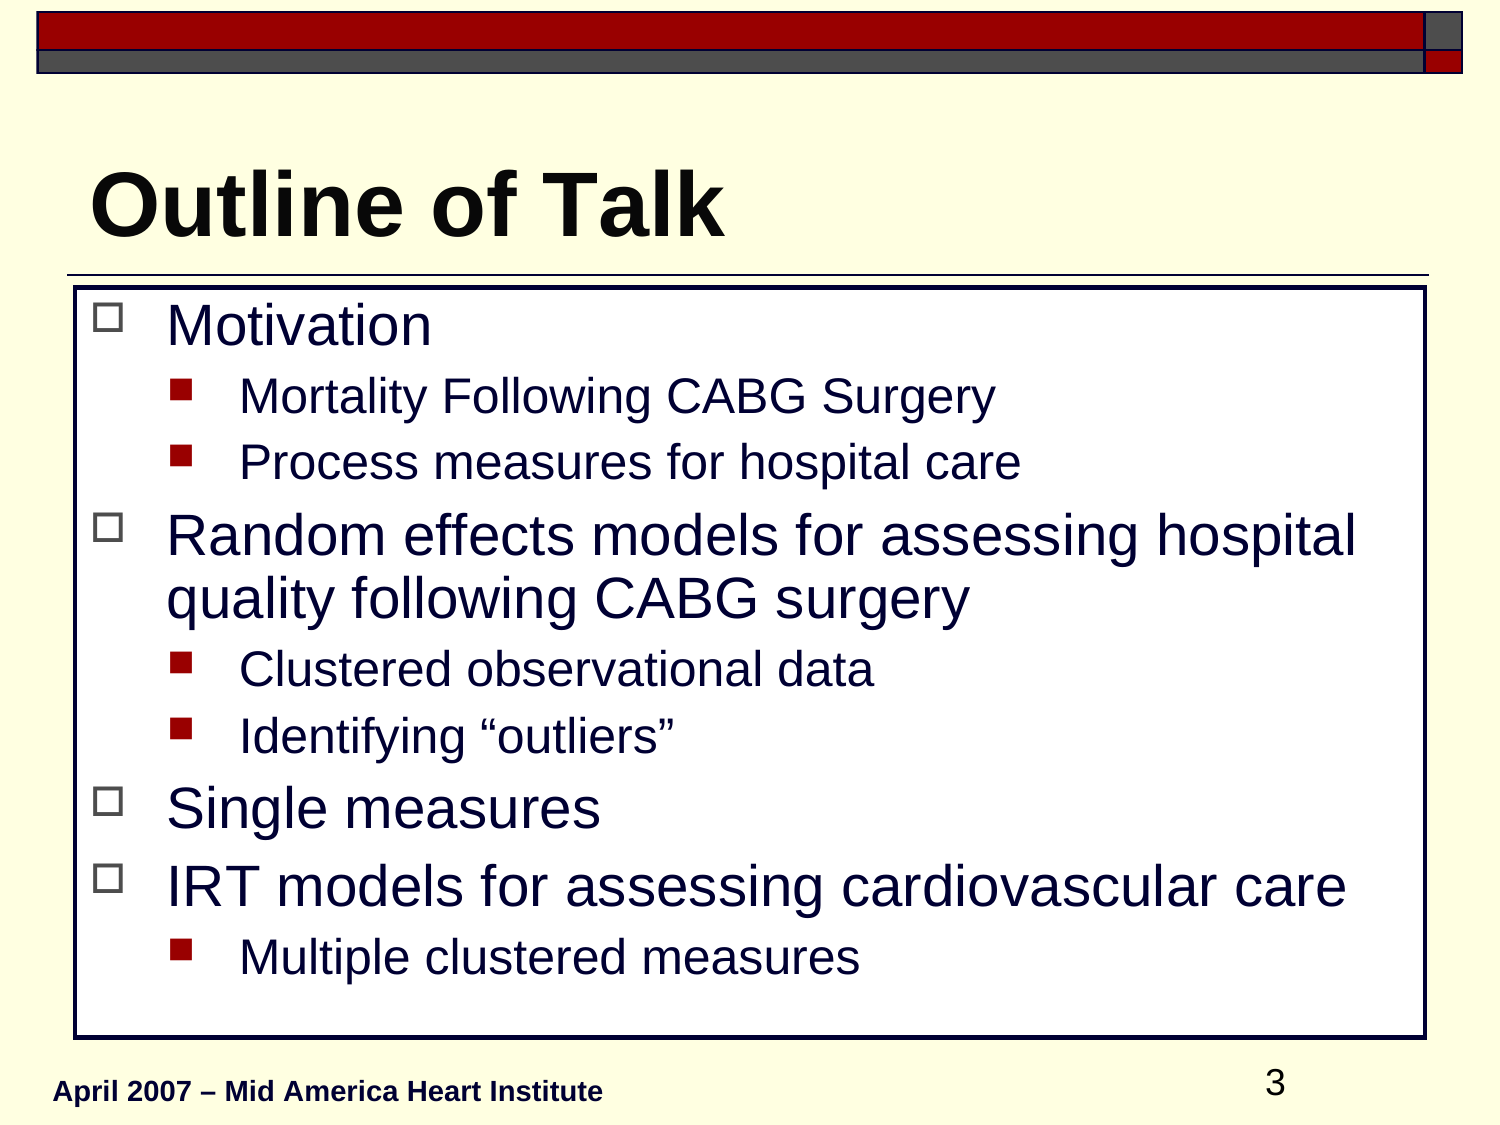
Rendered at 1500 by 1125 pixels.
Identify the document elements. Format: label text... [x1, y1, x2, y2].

list Motivation Mortality Following CABG Surgery Process measures for hospital care Random effects models for assessing hospital quality following CABG surgery Clustered observational data Identifying “outliers” Single measures IRT models for assessing cardiovascular care Multiple clustered measures [75, 287, 1426, 1038]
title Outline of Talk [75, 87, 1426, 263]
